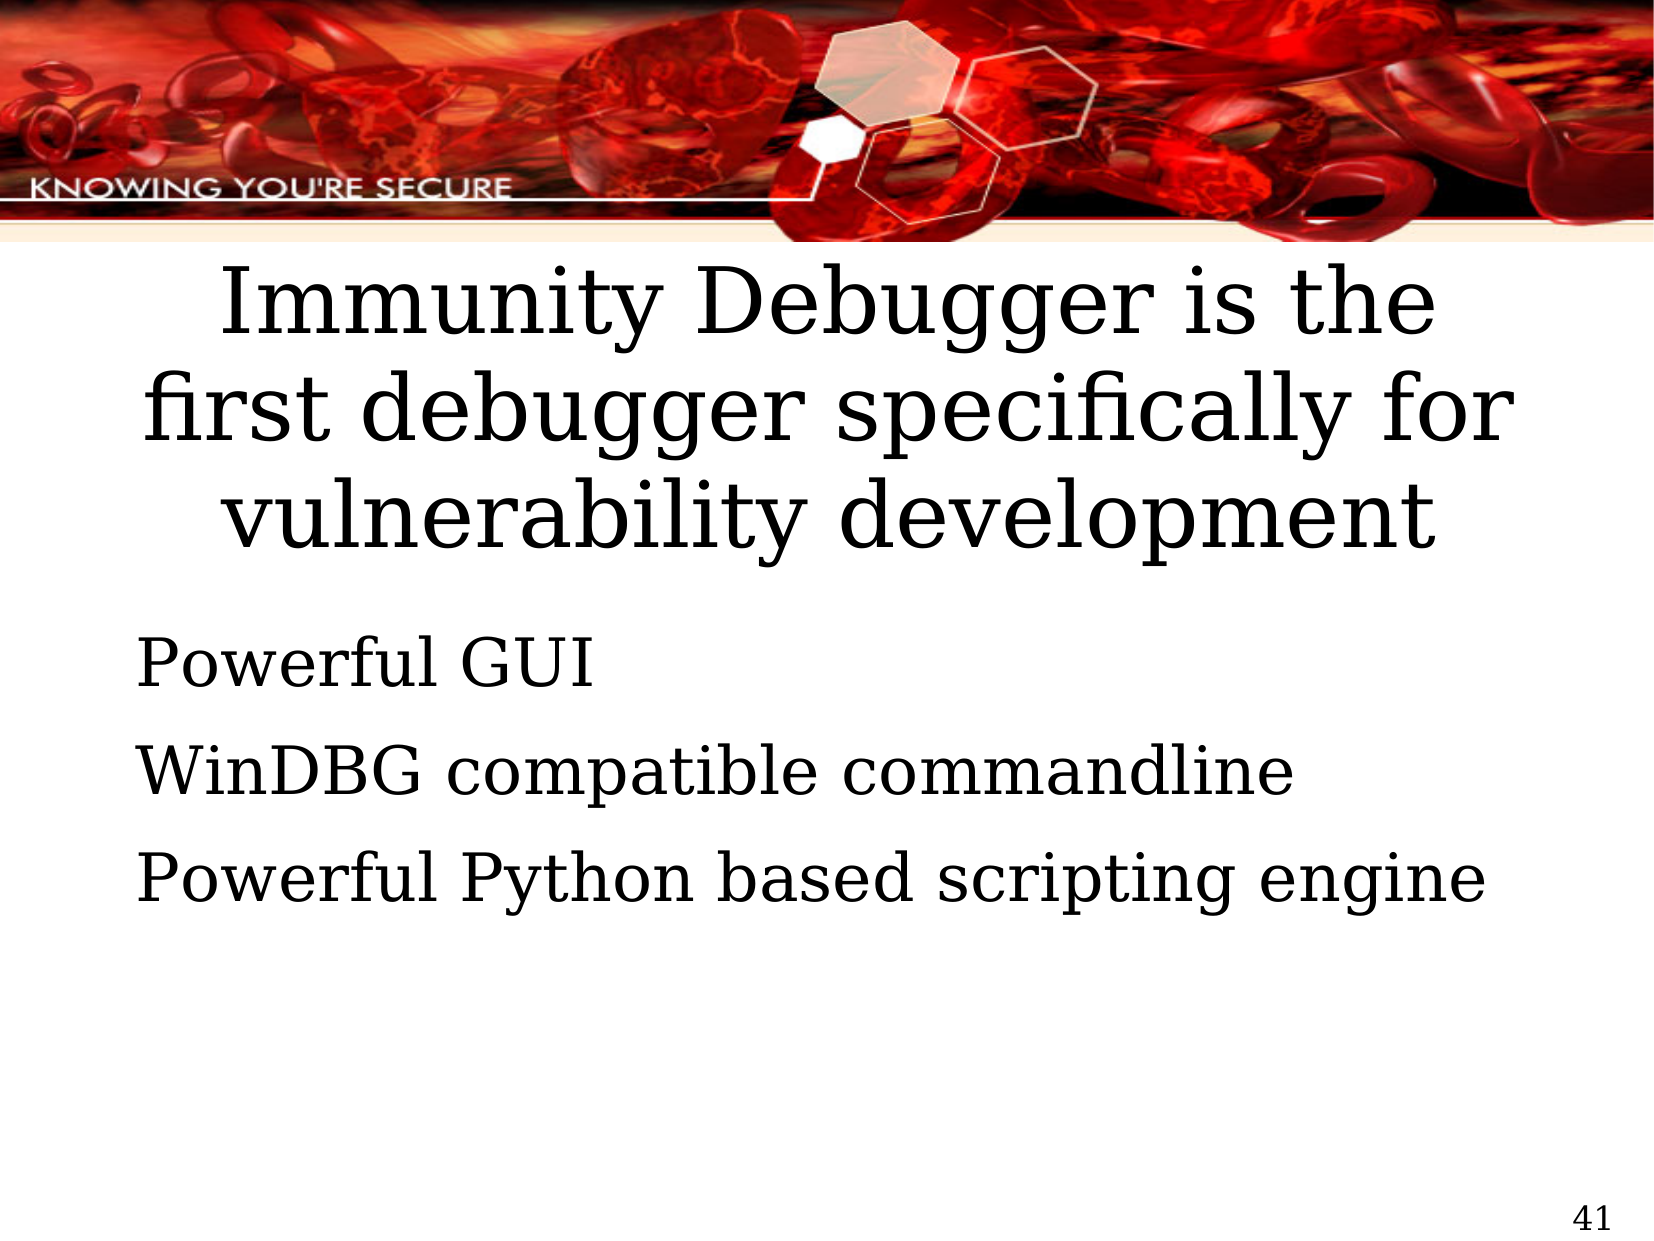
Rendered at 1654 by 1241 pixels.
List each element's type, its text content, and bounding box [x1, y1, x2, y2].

picture [0, 0, 1654, 242]
title Immunity Debugger is the first debugger specifically for vulnerability development [123, 248, 1536, 570]
list Powerful GUI WinDBG compatible commandline Powerful Python based scripting engine [118, 624, 1531, 1093]
